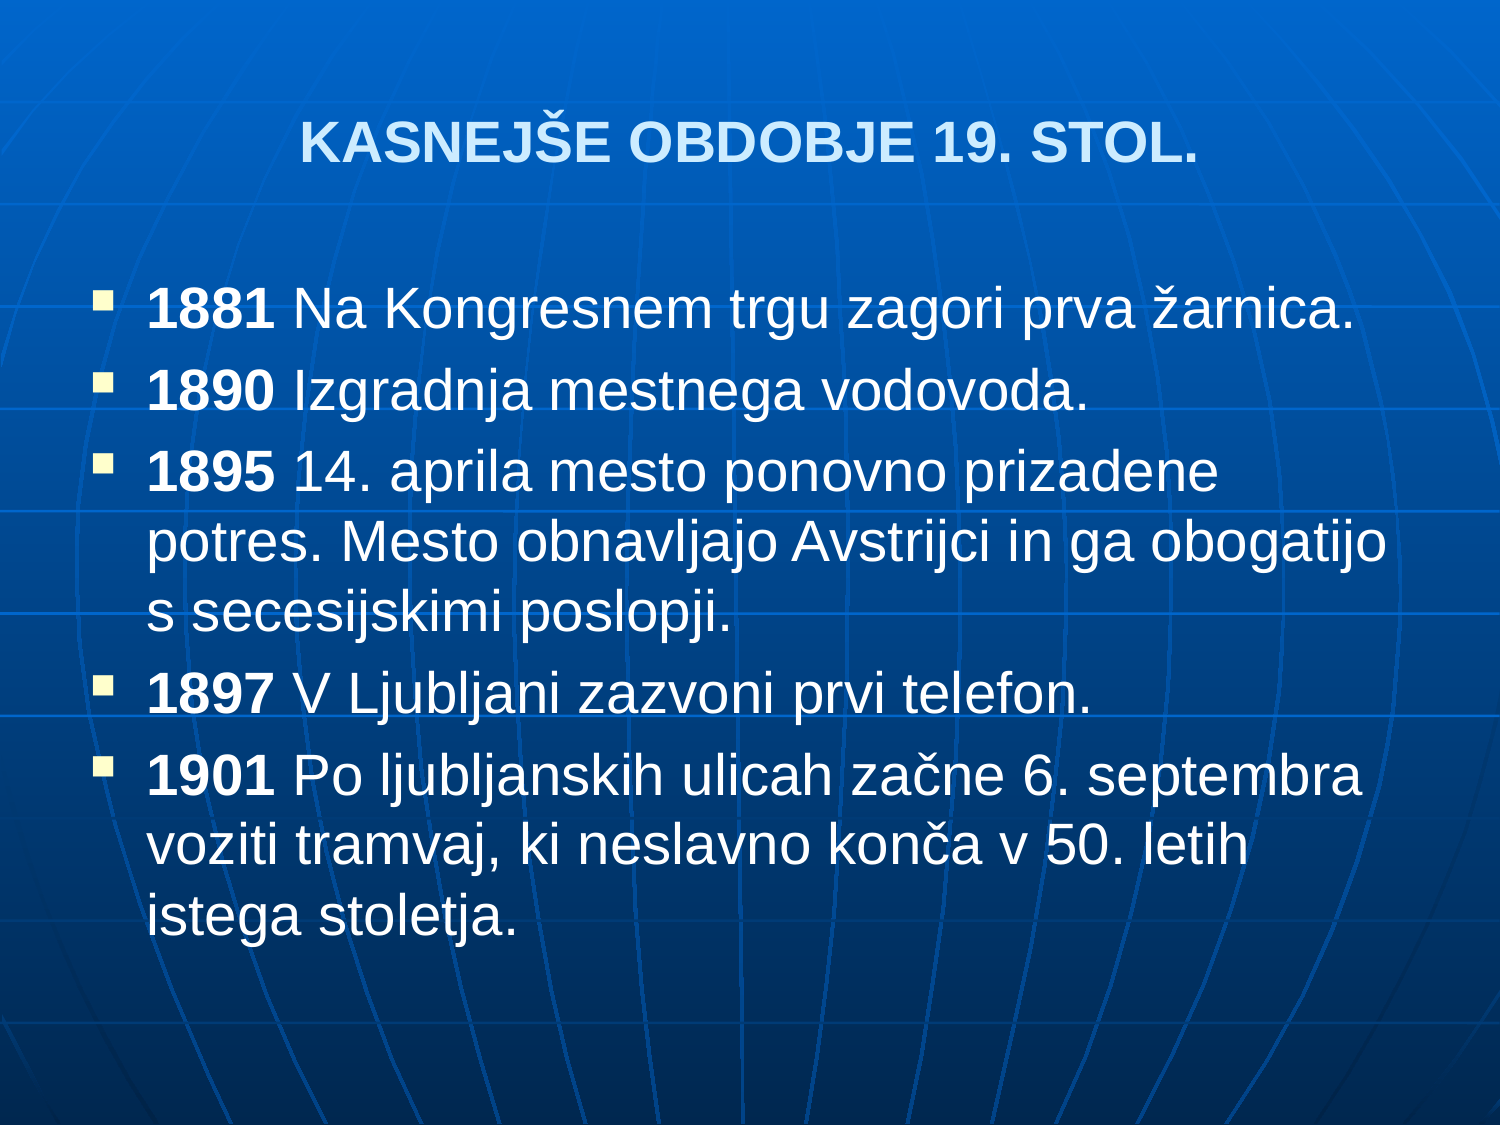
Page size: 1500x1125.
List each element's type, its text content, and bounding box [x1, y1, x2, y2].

list 1881 Na Kongresnem trgu zagori prva žarnica. 1890 Izgradnja mestnega vodovoda. 1895 14. aprila mesto ponovno prizadene potres. Mesto obnavljajo Avstrijci in ga obogatijo s secesijskimi poslopji. 1897 V Ljubljani zazvoni prvi telefon. 1901 Po ljubljanskih ulicah začne 6. septembra voziti tramvaj, ki neslavno konča v 50. letih istega stoletja. [75, 262, 1425, 1006]
title KASNEJŠE OBDOBJE 19. STOL. [75, 45, 1425, 233]
